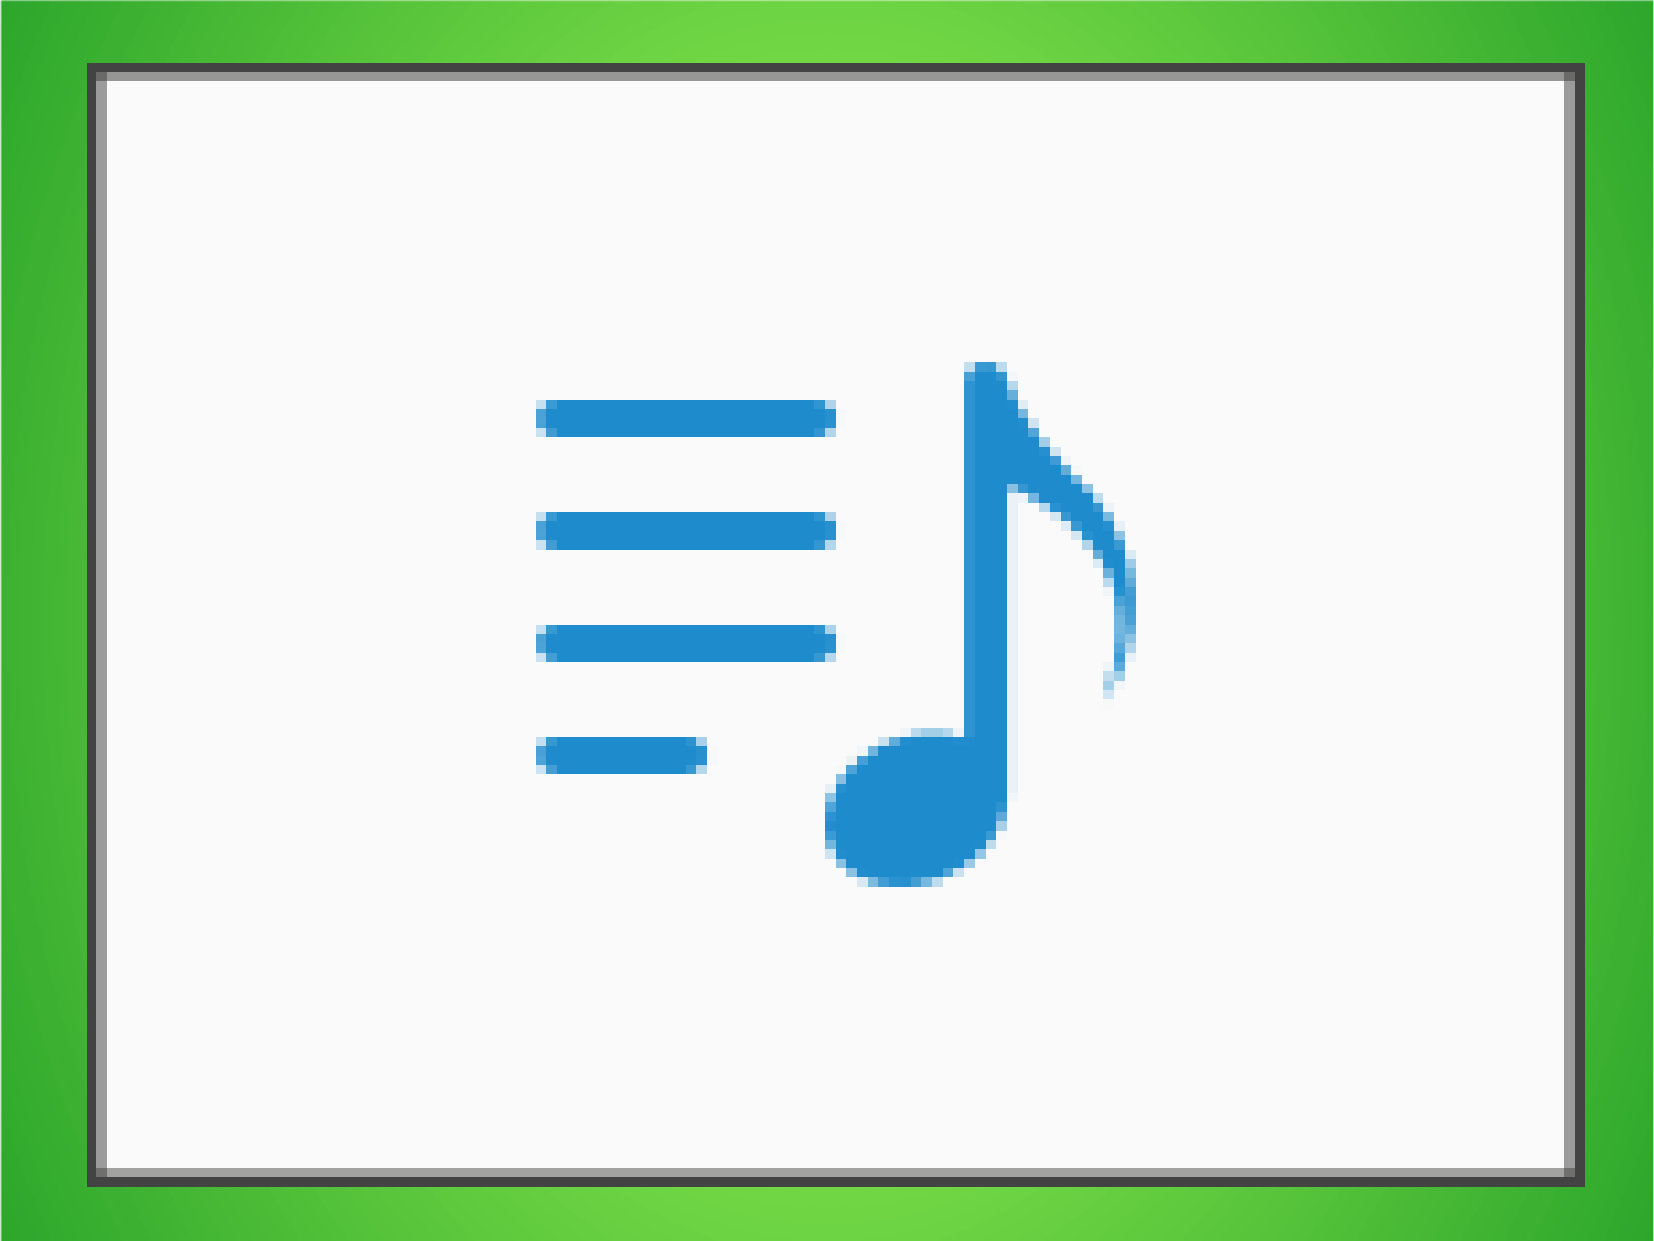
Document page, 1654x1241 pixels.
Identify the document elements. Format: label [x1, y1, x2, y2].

picture [0, 0, 1654, 1241]
text_box [85, 62, 1586, 1188]
